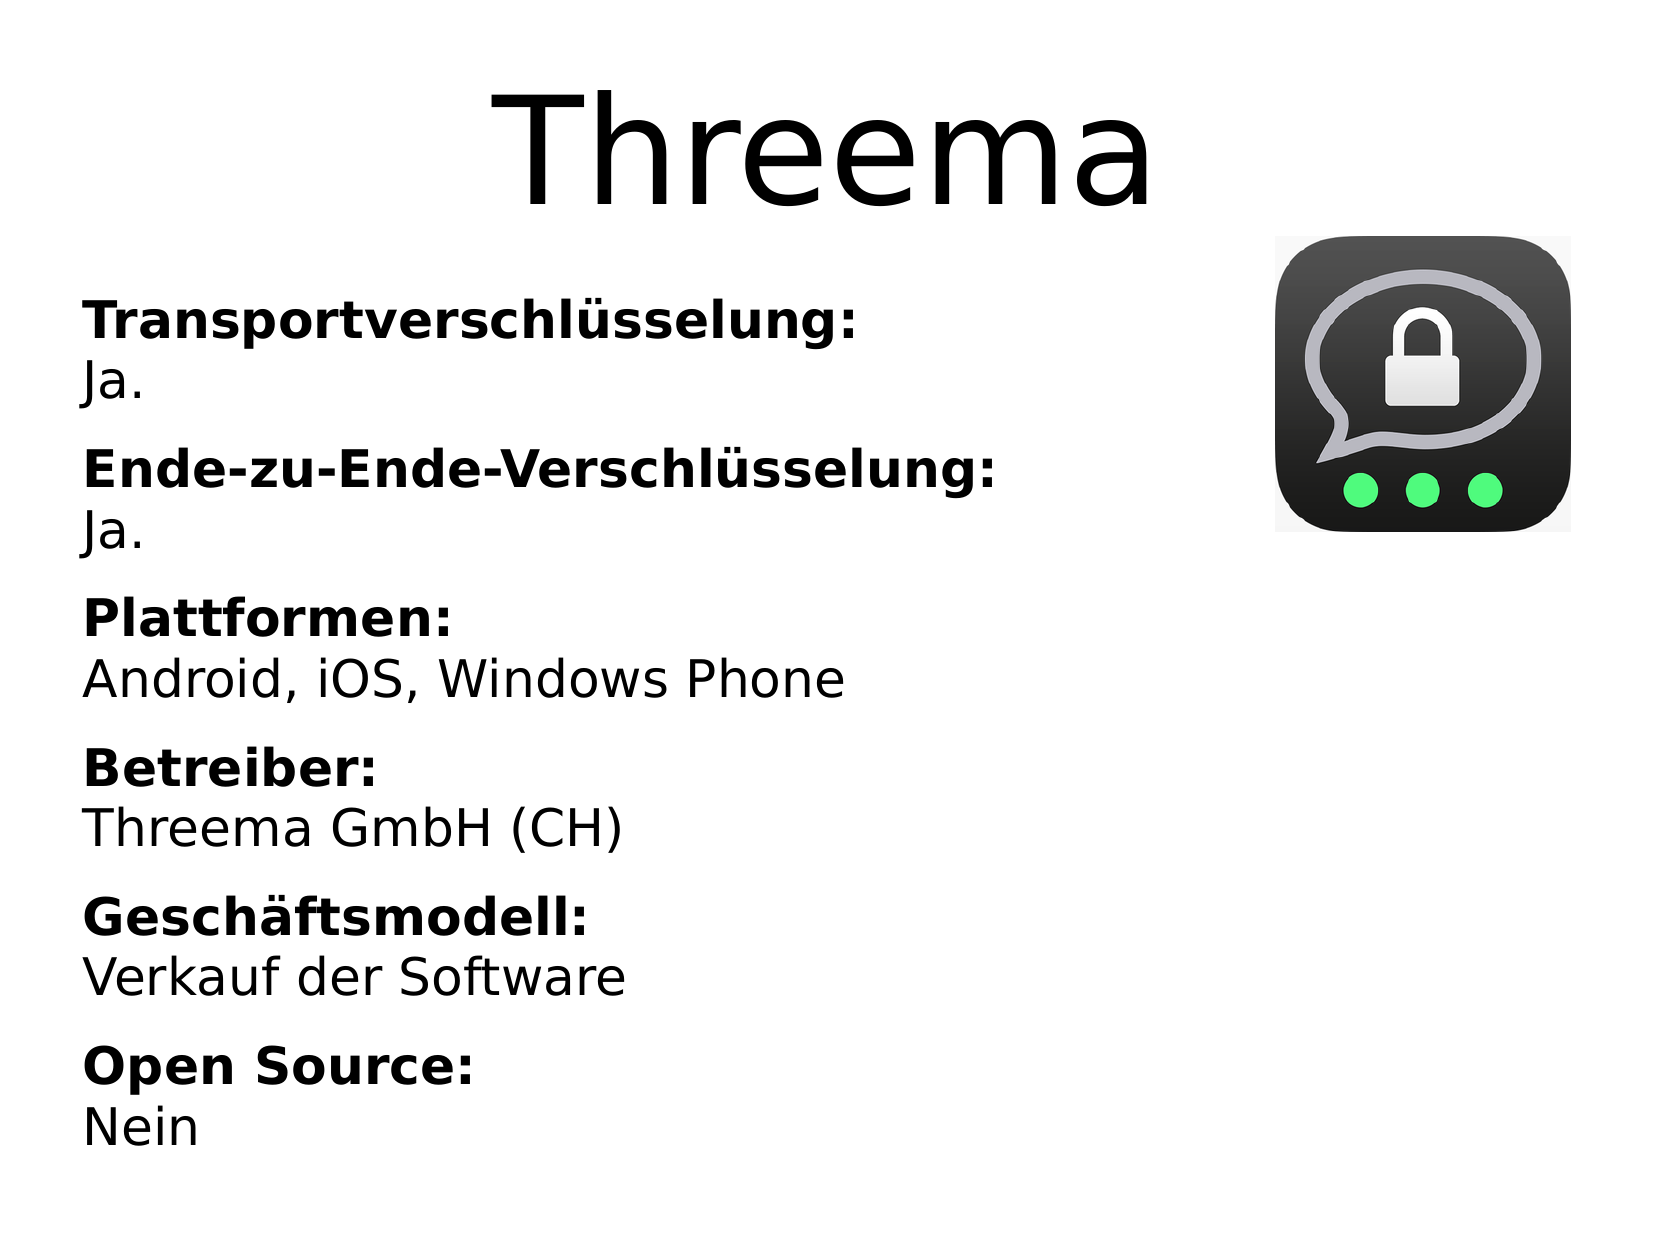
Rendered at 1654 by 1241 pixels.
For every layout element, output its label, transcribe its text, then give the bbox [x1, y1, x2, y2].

title Threema [82, 49, 1571, 257]
list Transportverschlüsselung: Ja. Ende-zu-Ende-Verschlüsselung: Ja. Plattformen: Android, iOS, Windows Phone Betreiber: Threema GmbH (CH) Geschäftsmodell: Verkauf der Software Open Source: Nein [82, 290, 1571, 1158]
picture [1275, 236, 1571, 532]
